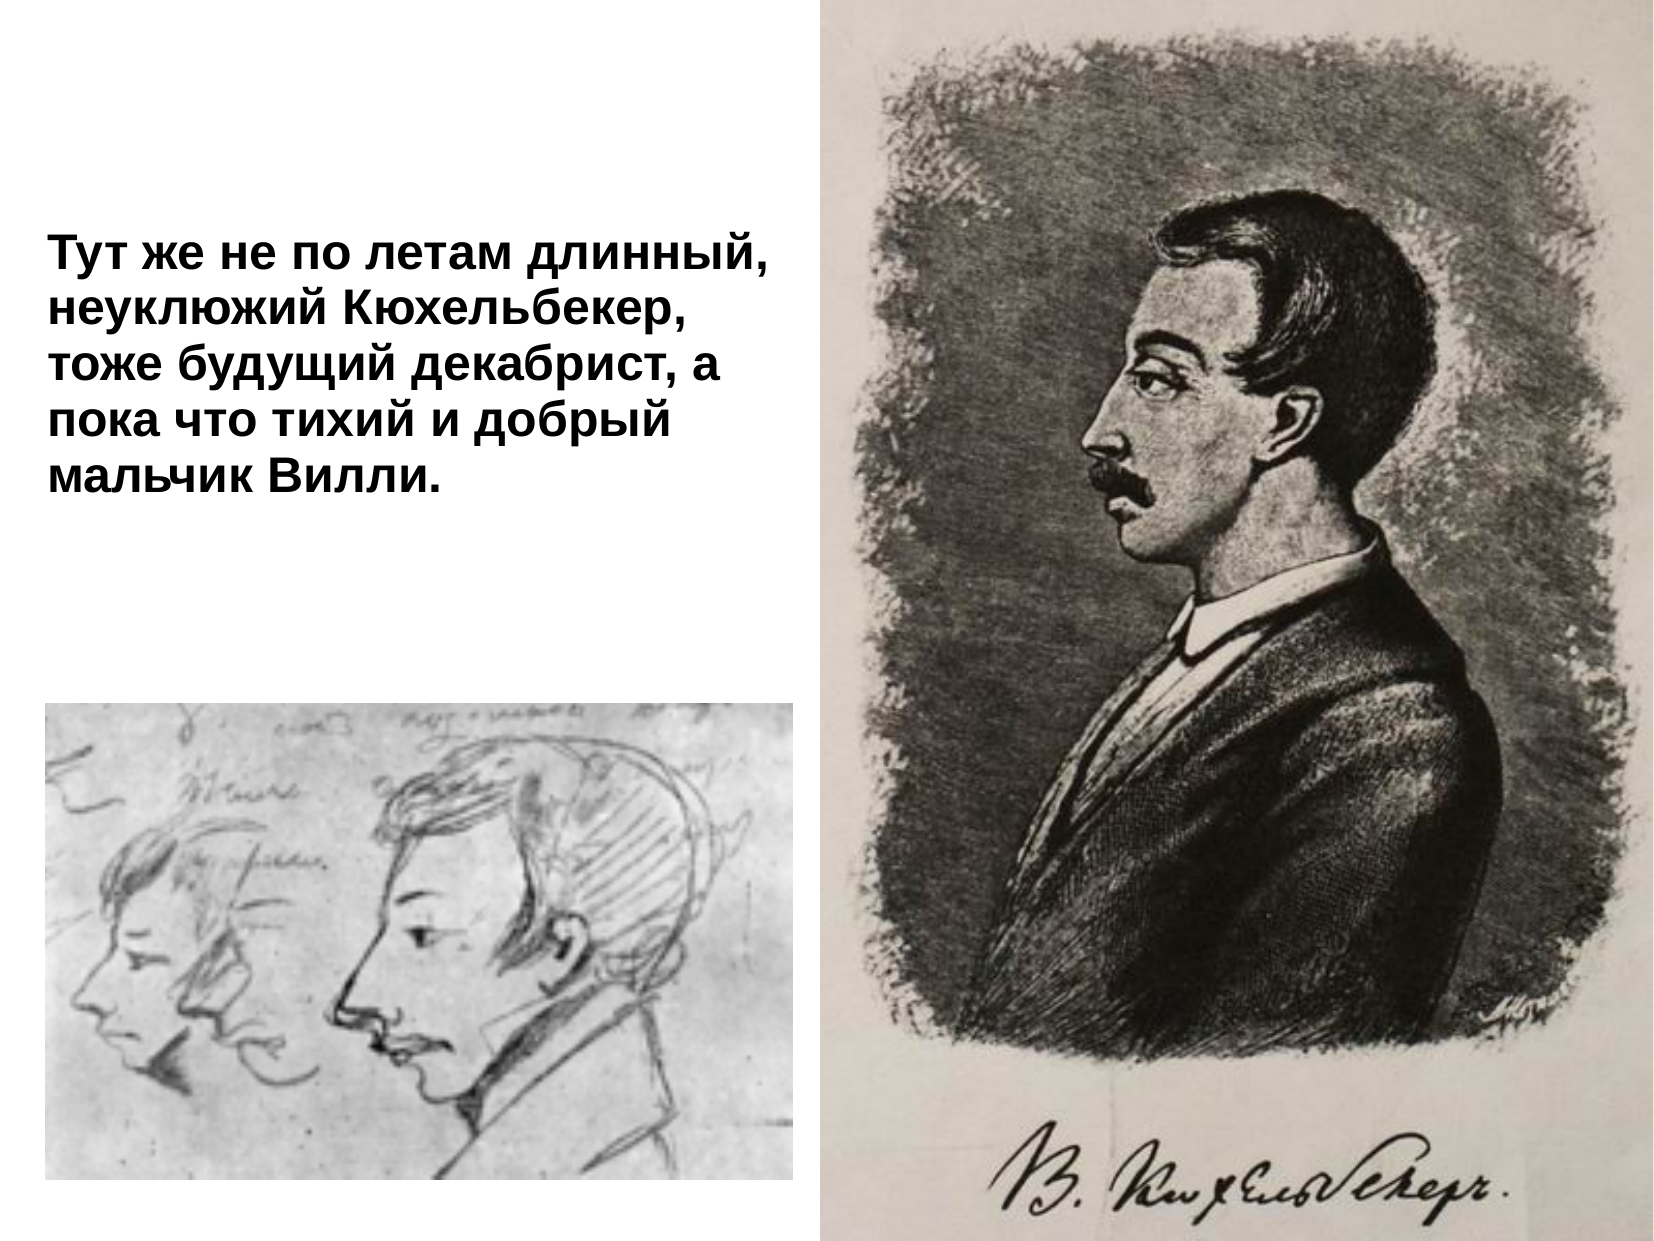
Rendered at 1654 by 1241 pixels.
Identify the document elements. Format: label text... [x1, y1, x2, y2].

picture [45, 703, 793, 1180]
text_box Тут же не по летам длинный, неуклюжий Кюхельбекер, тоже будущий декабрист, а пока что тихий и добрый мальчик Вилли. [32, 216, 814, 511]
picture [820, 0, 1654, 1241]
